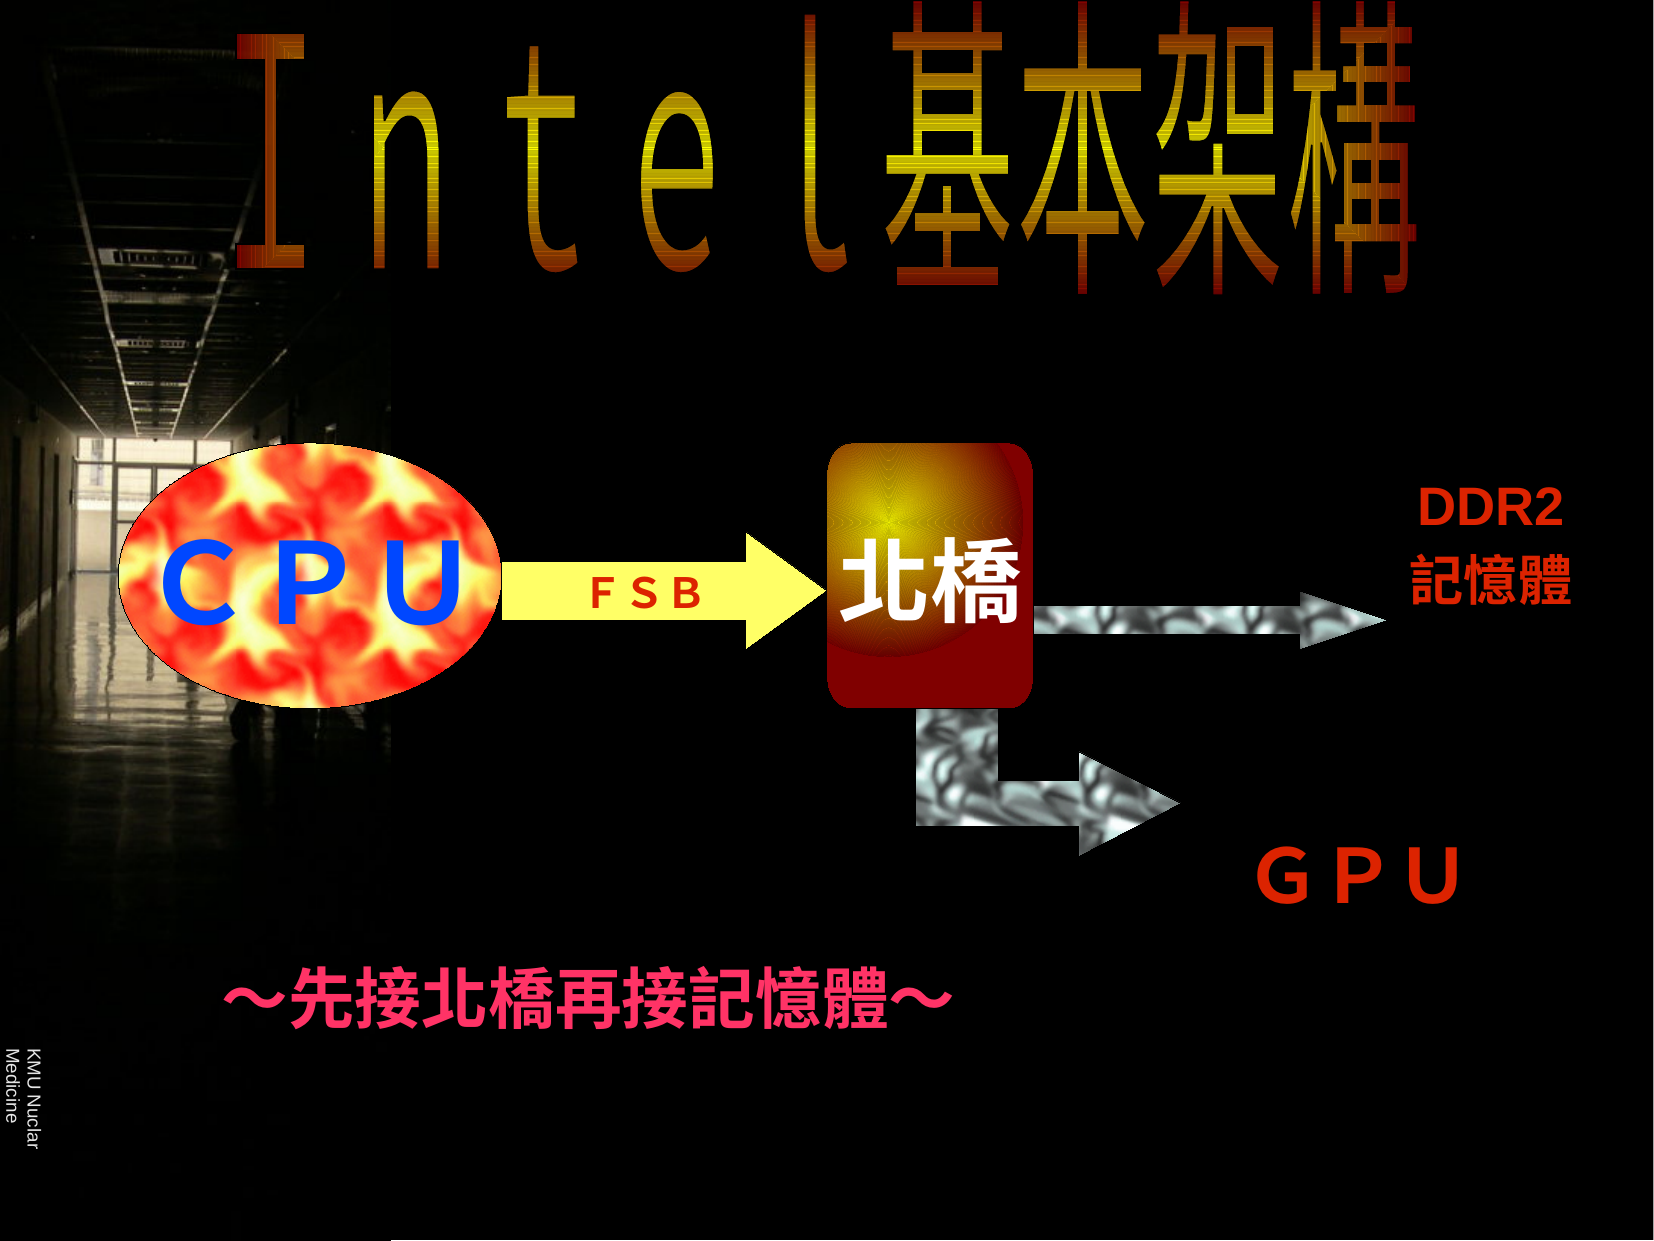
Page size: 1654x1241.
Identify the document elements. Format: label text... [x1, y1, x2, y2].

text_box DDR2 記憶體 [1387, 383, 1595, 709]
text_box Ｉｎｔｅｌ基本架構 [884, 0, 1011, 287]
text_box Ｉｎｔｅｌ基本架構 [1019, 0, 1146, 295]
picture [0, 0, 391, 1241]
text_box Ｉｎｔｅｌ基本架構 [1155, 142, 1280, 296]
text_box Ｉｎｔｅｌ基本架構 [1226, 25, 1274, 136]
text_box ＦＳＢ [501, 531, 827, 650]
text_box ～先接北橋再接記憶體～ [206, 938, 1004, 1034]
text_box Ｉｎｔｅｌ基本架構 [1155, 0, 1217, 152]
text_box 北橋 [826, 442, 1034, 709]
text_box ＣＰＵ [118, 442, 501, 709]
text_box [1033, 590, 1387, 650]
text_box Ｉｎｔｅｌ基本架構 [1333, 0, 1418, 294]
text_box ＧＰＵ [1181, 767, 1536, 975]
text_box Ｉｎｔｅｌ基本架構 [803, 13, 848, 274]
text_box Ｉｎｔｅｌ基本架構 [1290, 0, 1338, 295]
text_box Ｉｎｔｅｌ基本架構 [236, 33, 305, 270]
text_box [915, 708, 1181, 857]
text_box Ｉｎｔｅｌ基本架構 [640, 91, 714, 274]
text_box Ｉｎｔｅｌ基本架構 [373, 90, 440, 270]
text_box Ｉｎｔｅｌ基本架構 [505, 45, 579, 274]
